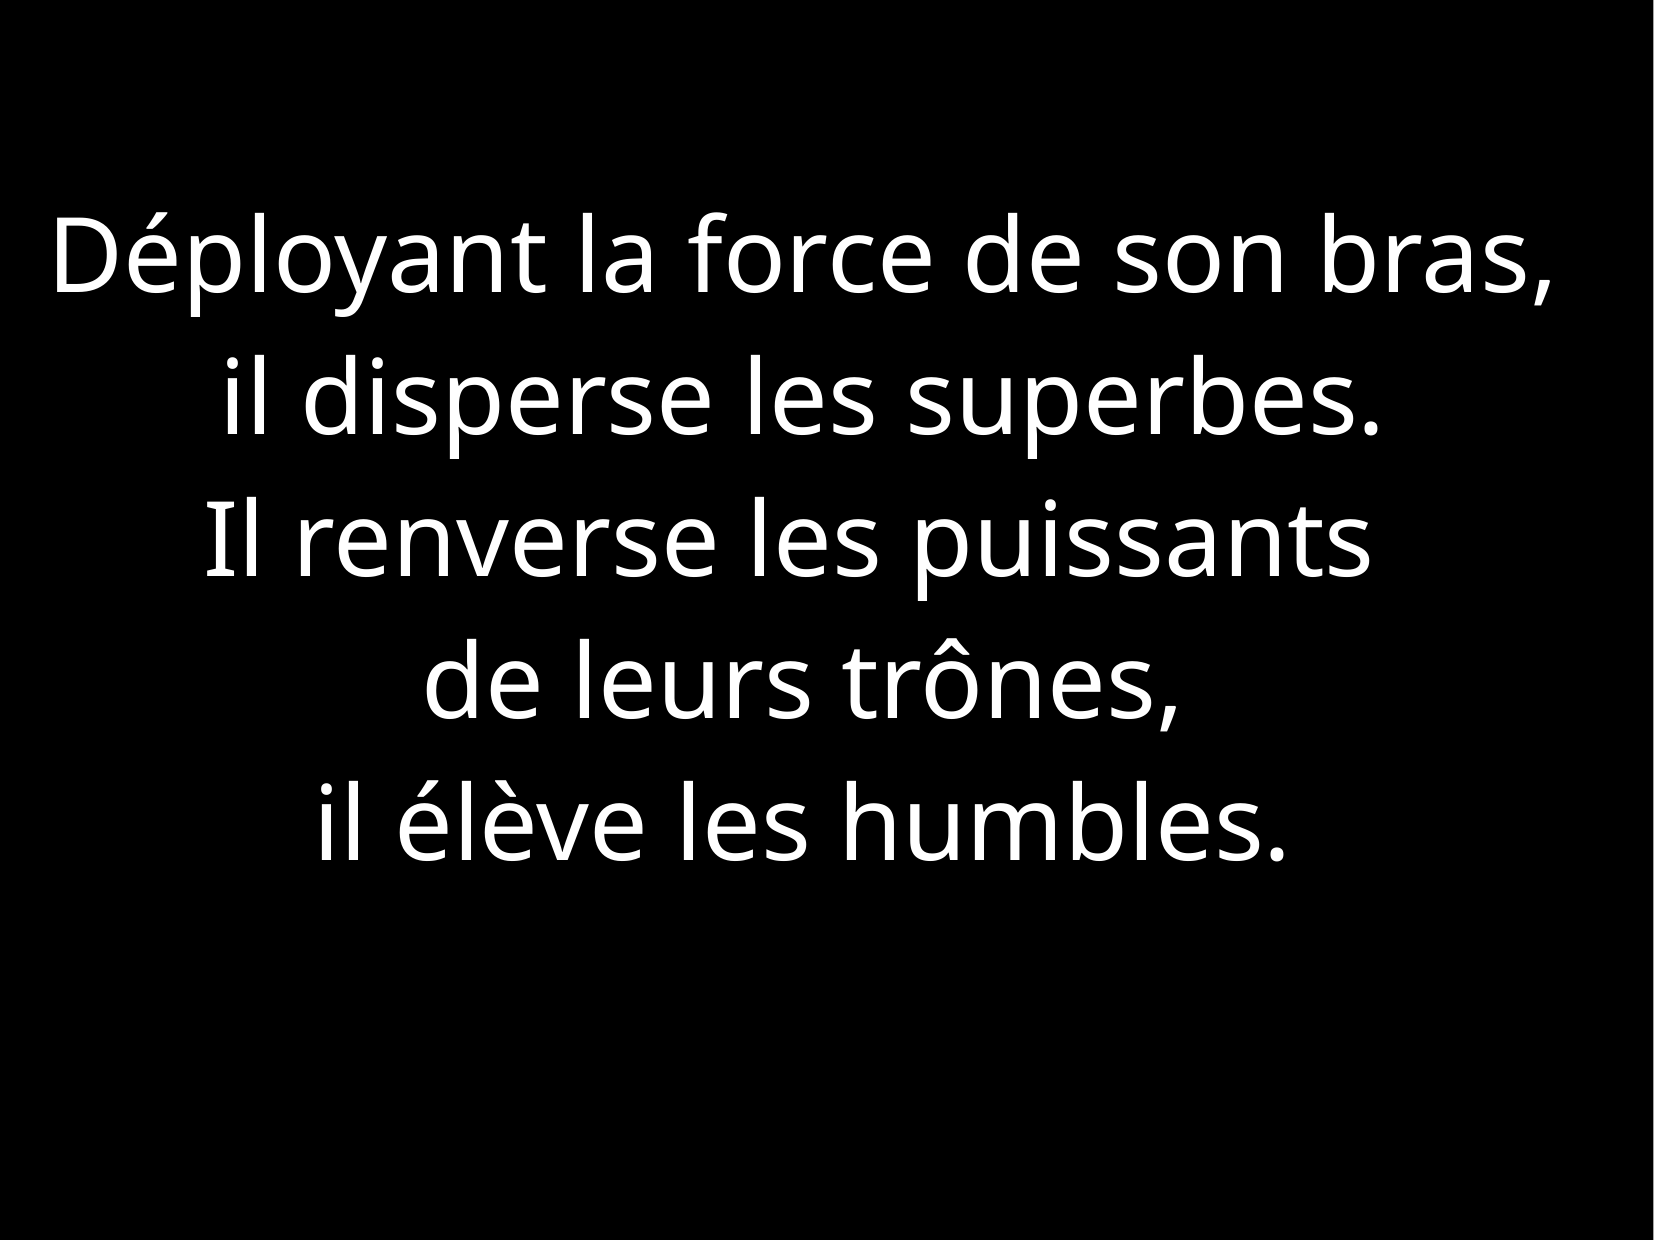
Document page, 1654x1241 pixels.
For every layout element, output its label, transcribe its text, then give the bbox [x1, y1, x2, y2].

subtitle Déployant la force de son bras, il disperse les superbes. Il renverse les puissants de leurs trônes, il élève les humbles. [11, 166, 1595, 1241]
